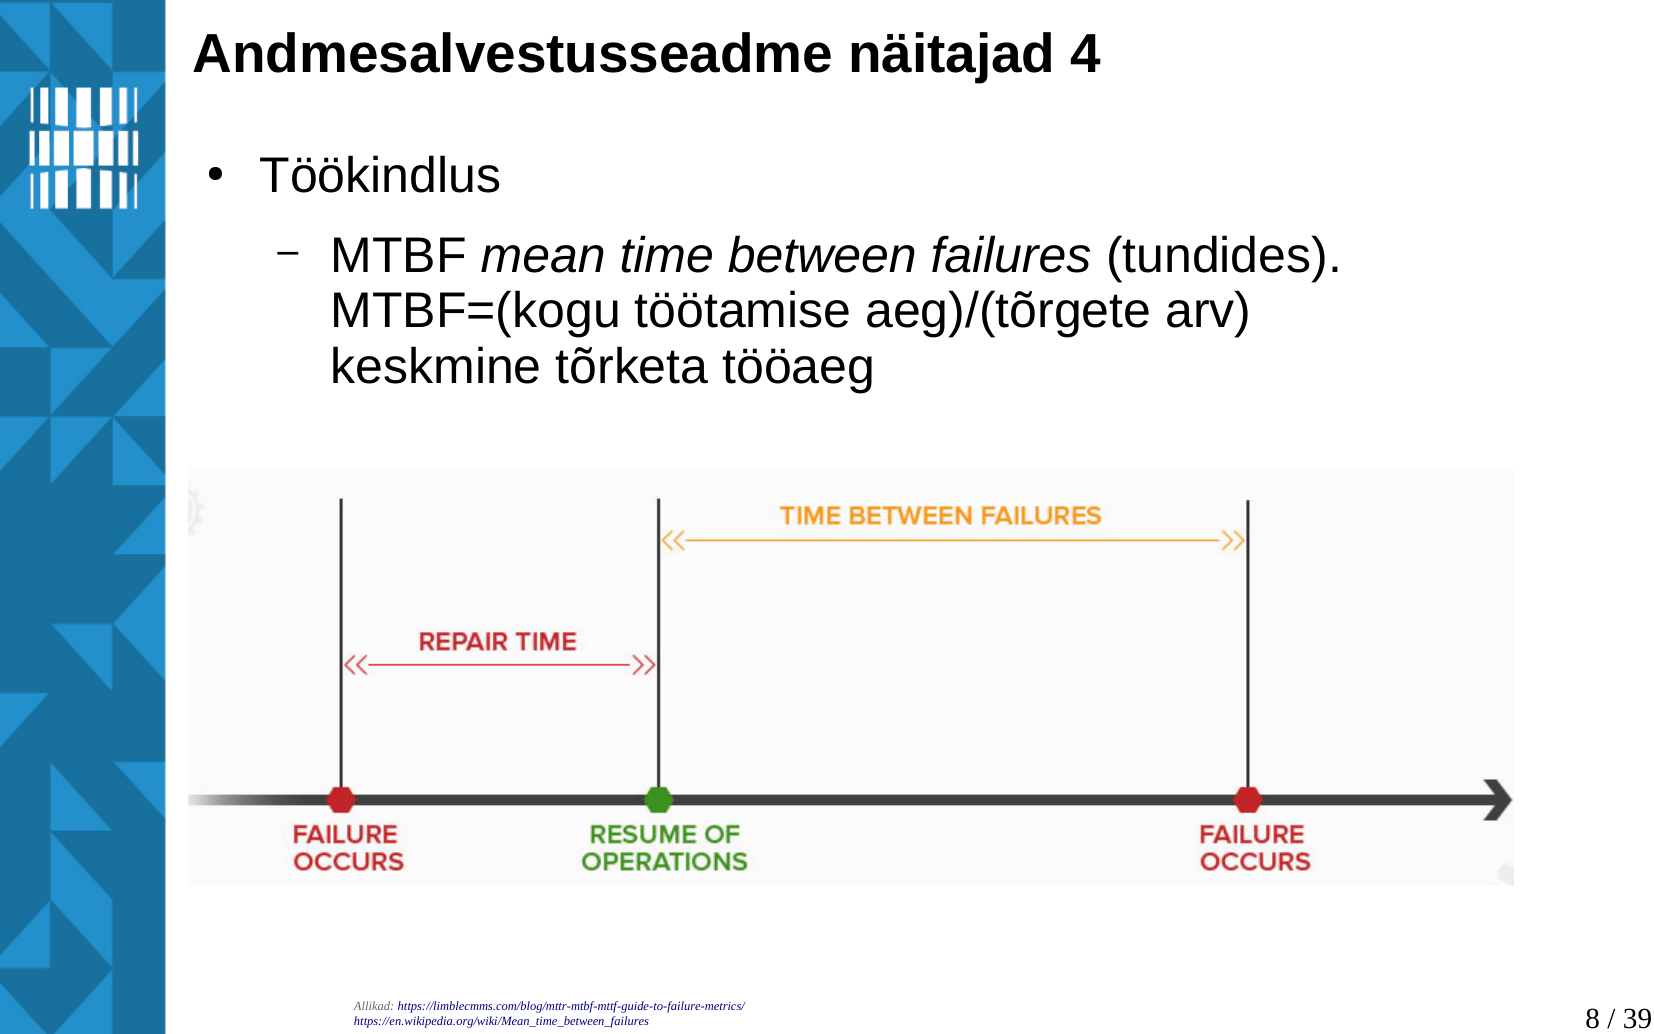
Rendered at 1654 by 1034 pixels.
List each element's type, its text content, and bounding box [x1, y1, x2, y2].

picture [188, 467, 1514, 886]
title Andmesalvestusseadme näitajad 4 [192, 1, 1483, 105]
text_box Allikad: https://limblecmms.com/blog/mttr-mtbf-mttf-guide-to-failure-metrics/ https://en.wikipedia.org/wiki/Mean_time_between_failures [353, 999, 768, 1028]
list Töökindlus MTBF mean time between failures (tundides). MTBF=(kogu töötamise aeg)/(tõrgete arv) keskmine tõrketa tööaeg [188, 147, 1625, 443]
